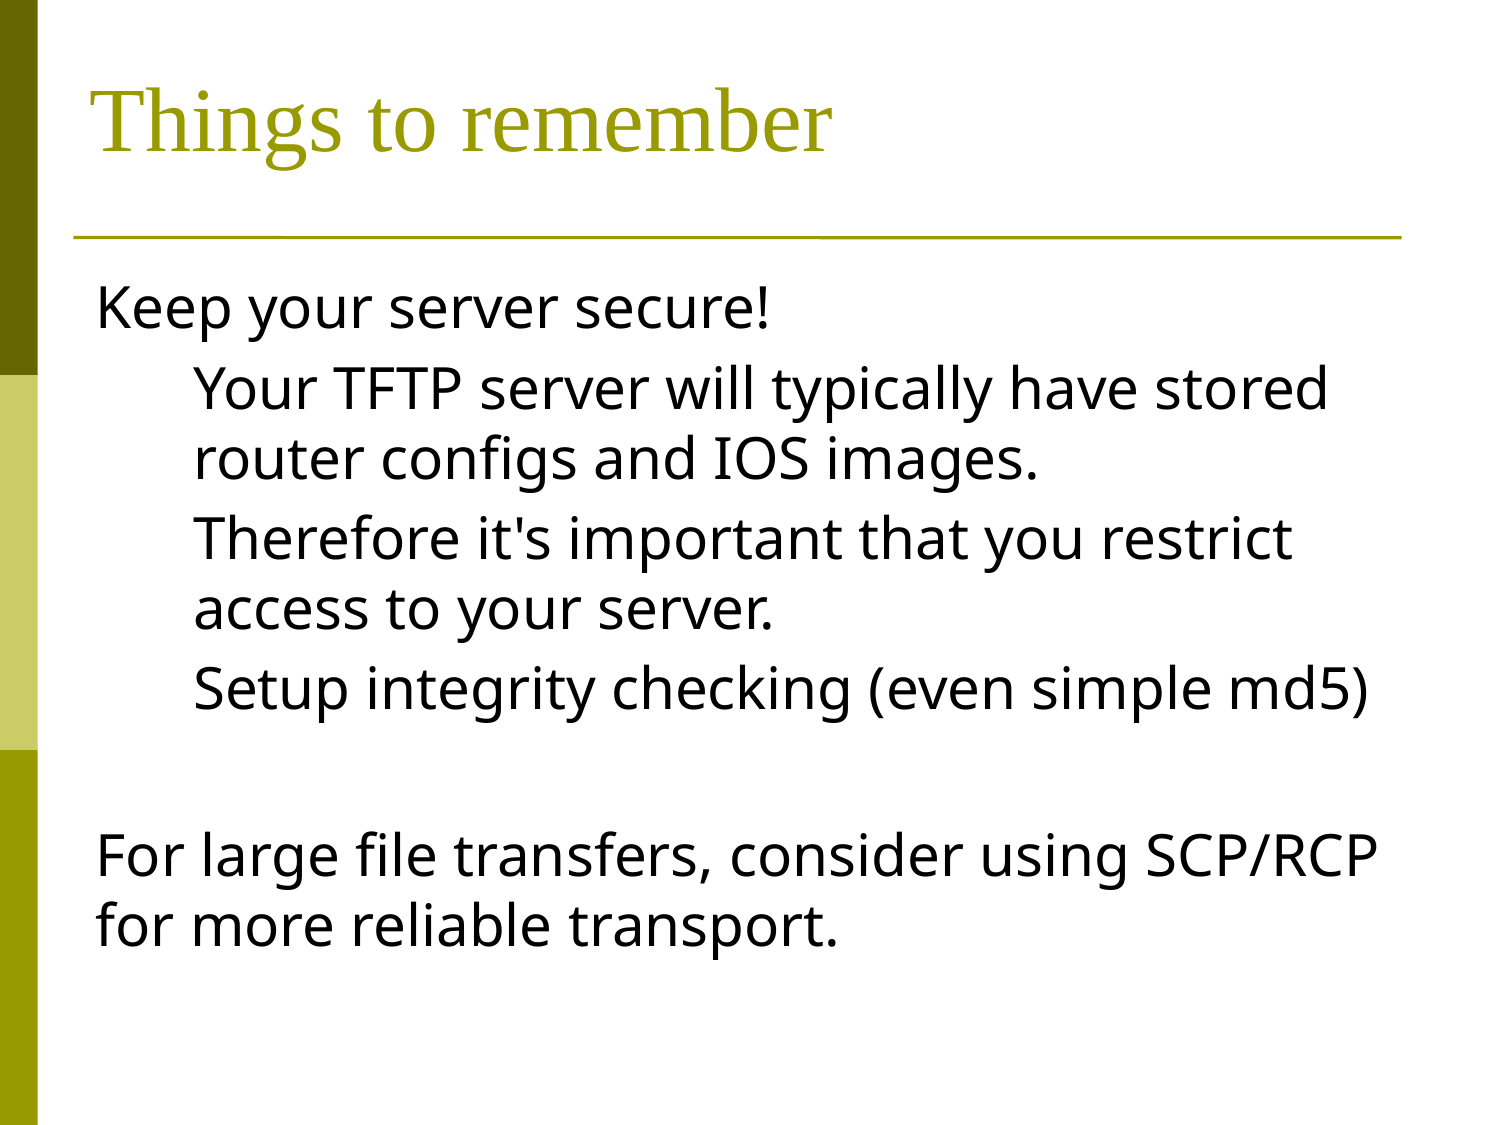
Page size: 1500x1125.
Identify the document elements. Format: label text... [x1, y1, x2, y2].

text_box [0, 0, 38, 1125]
title Things to remember [75, 0, 1426, 233]
list Keep your server secure! Your TFTP server will typically have stored router configs and IOS images. Therefore it's important that you restrict access to your server. Setup integrity checking (even simple md5) For large file transfers, consider using SCP/RCP for more reliable transport. [75, 262, 1426, 1125]
